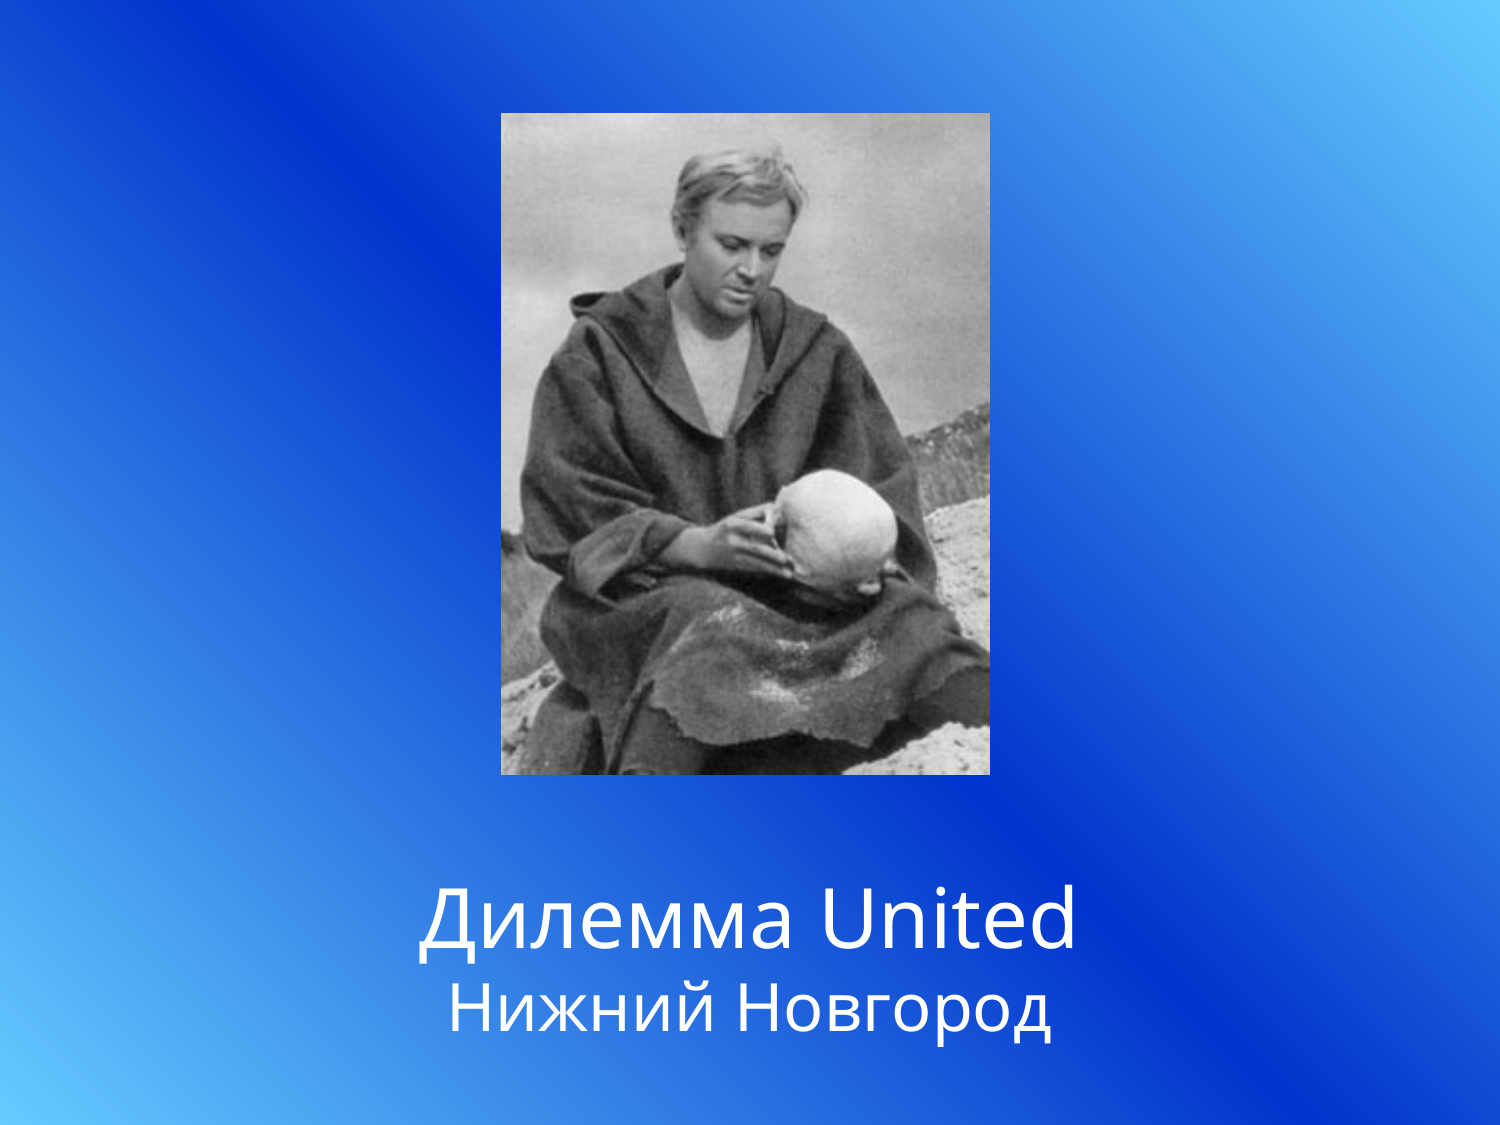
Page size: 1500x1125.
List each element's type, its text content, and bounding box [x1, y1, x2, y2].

text_box Дилемма United Нижний Новгород [112, 834, 1388, 1076]
picture [501, 113, 990, 775]
